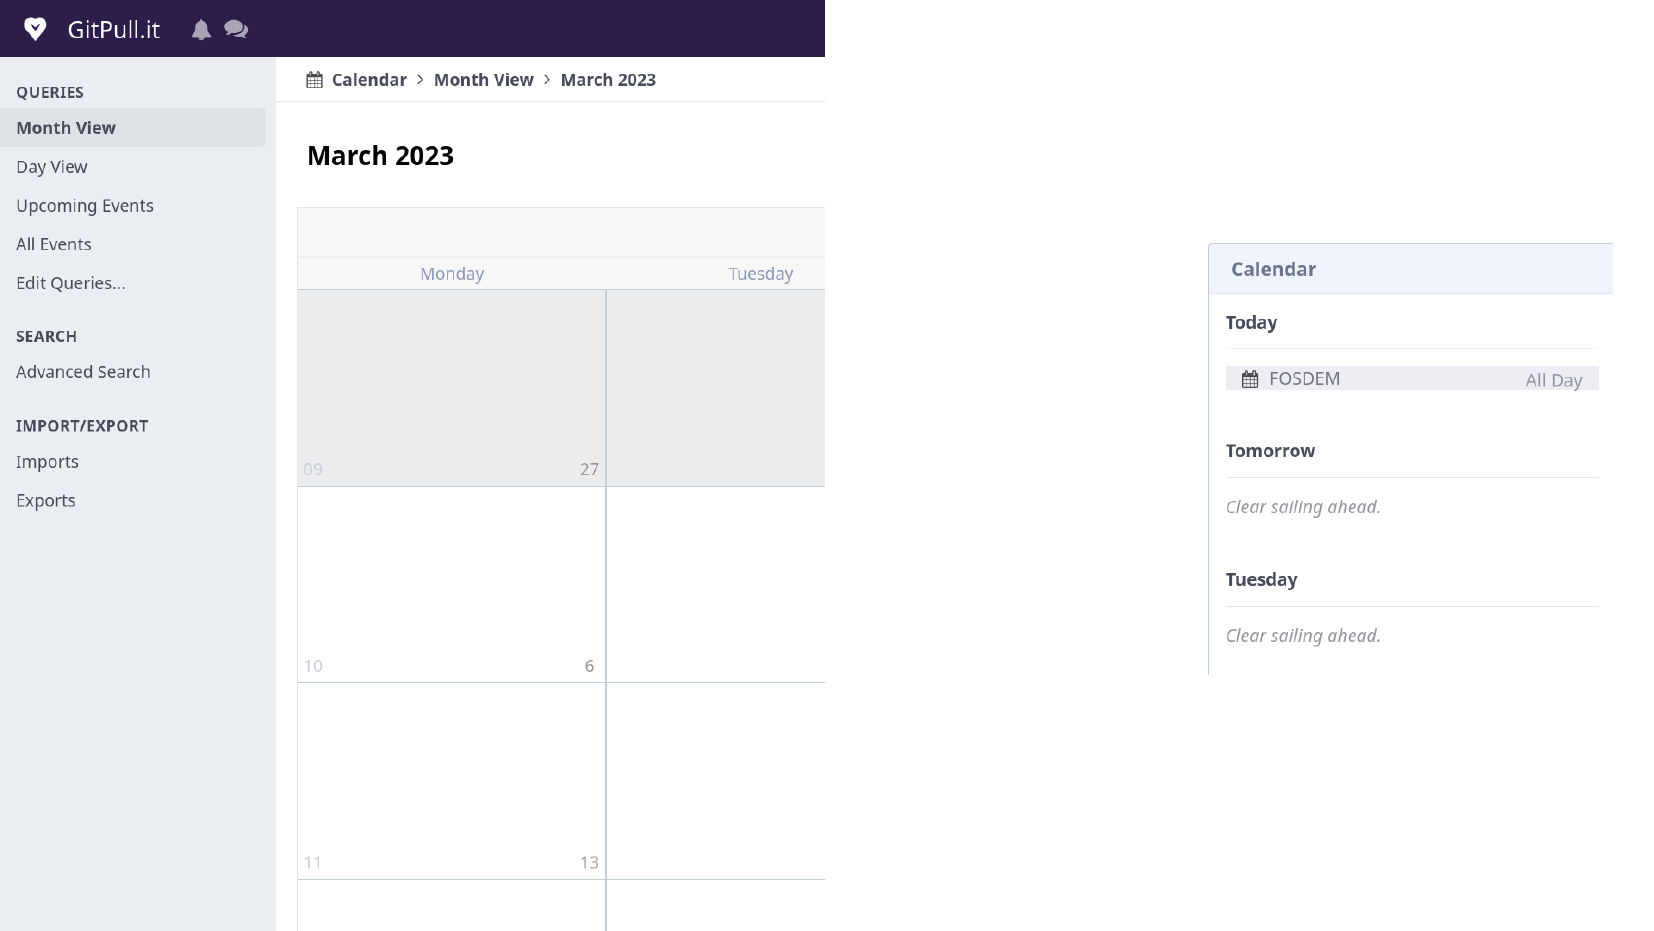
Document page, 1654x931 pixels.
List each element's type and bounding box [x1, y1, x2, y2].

picture [1208, 243, 1613, 676]
picture [0, 0, 825, 931]
